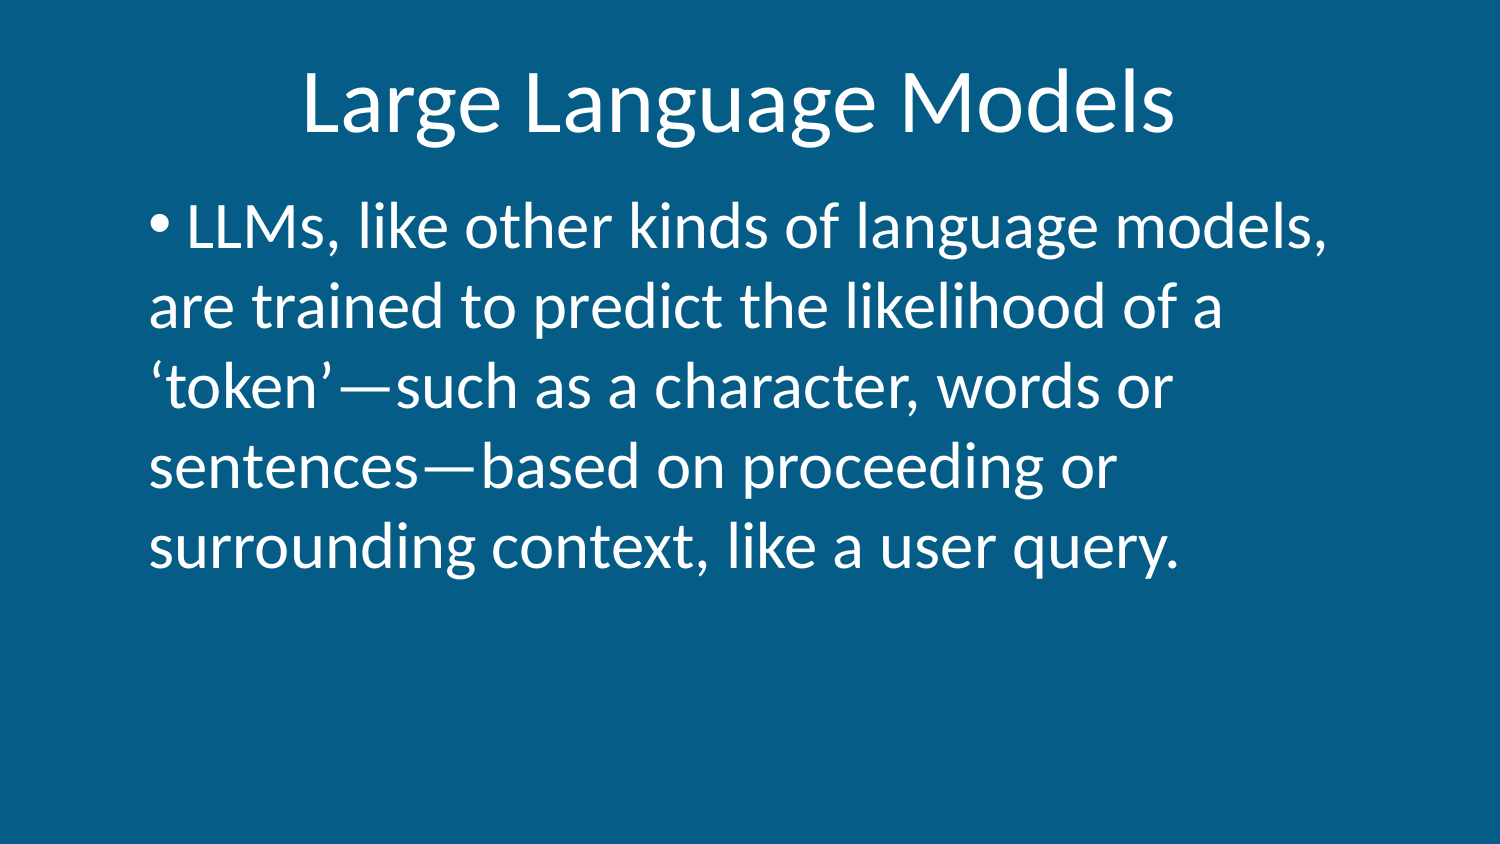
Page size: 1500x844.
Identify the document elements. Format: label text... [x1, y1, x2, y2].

list LLMs, like other kinds of language models, are trained to predict the likelihood of a ‘token’—such as a character, words or sentences—based on proceeding or surrounding context, like a user query. [75, 174, 1425, 816]
title Large Language Models [75, 33, 1425, 174]
